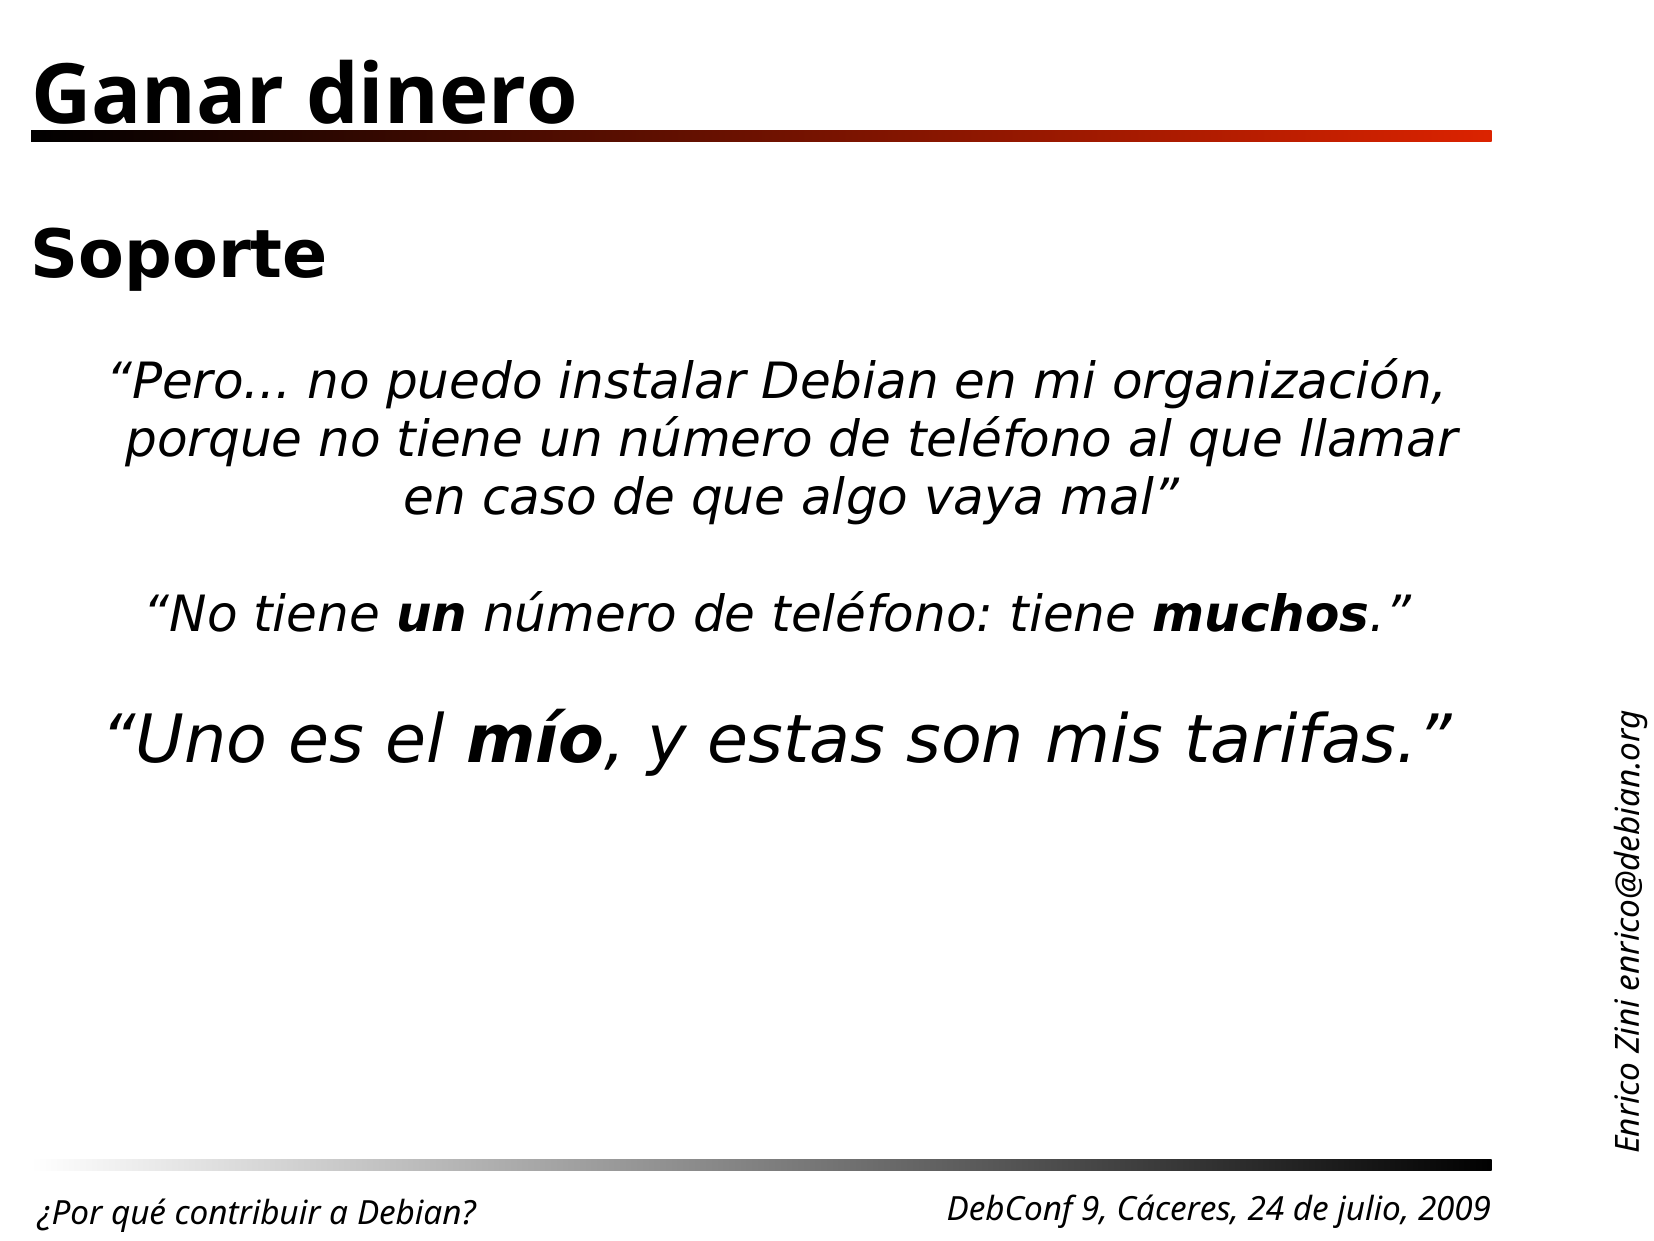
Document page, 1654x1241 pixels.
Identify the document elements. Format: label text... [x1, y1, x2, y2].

text_box Soporte “Pero... no puedo instalar Debian en mi organización, porque no tiene un número de teléfono al que llamar en caso de que algo vaya mal” “No tiene un número de teléfono: tiene muchos.” “Uno es el mío, y estas son mis tarifas.” [30, 215, 1495, 1089]
text_box Ganar dinero [31, 34, 1438, 168]
